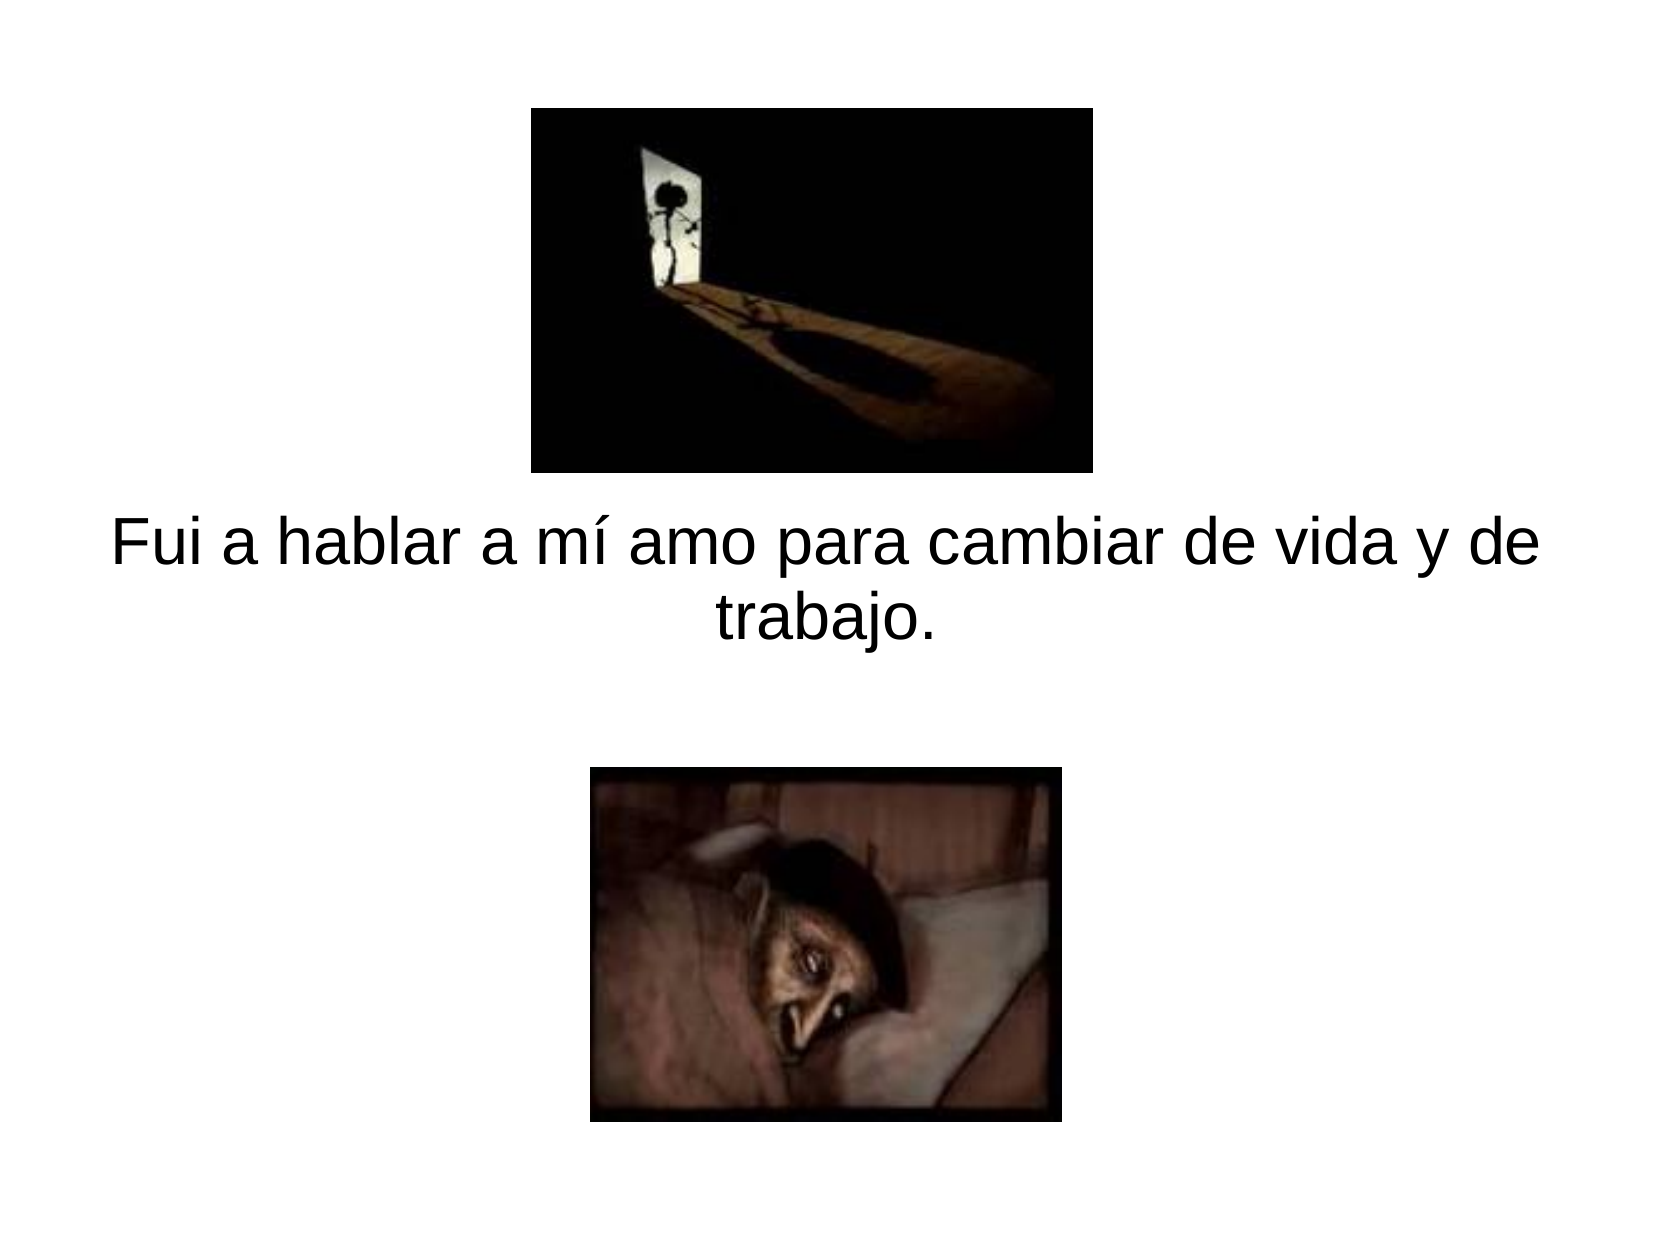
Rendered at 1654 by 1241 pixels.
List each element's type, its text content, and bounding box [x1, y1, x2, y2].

picture [590, 767, 1062, 1123]
subtitle Fui a hablar a mí amo para cambiar de vida y de trabajo. [82, 49, 1571, 1109]
picture [531, 108, 1093, 473]
